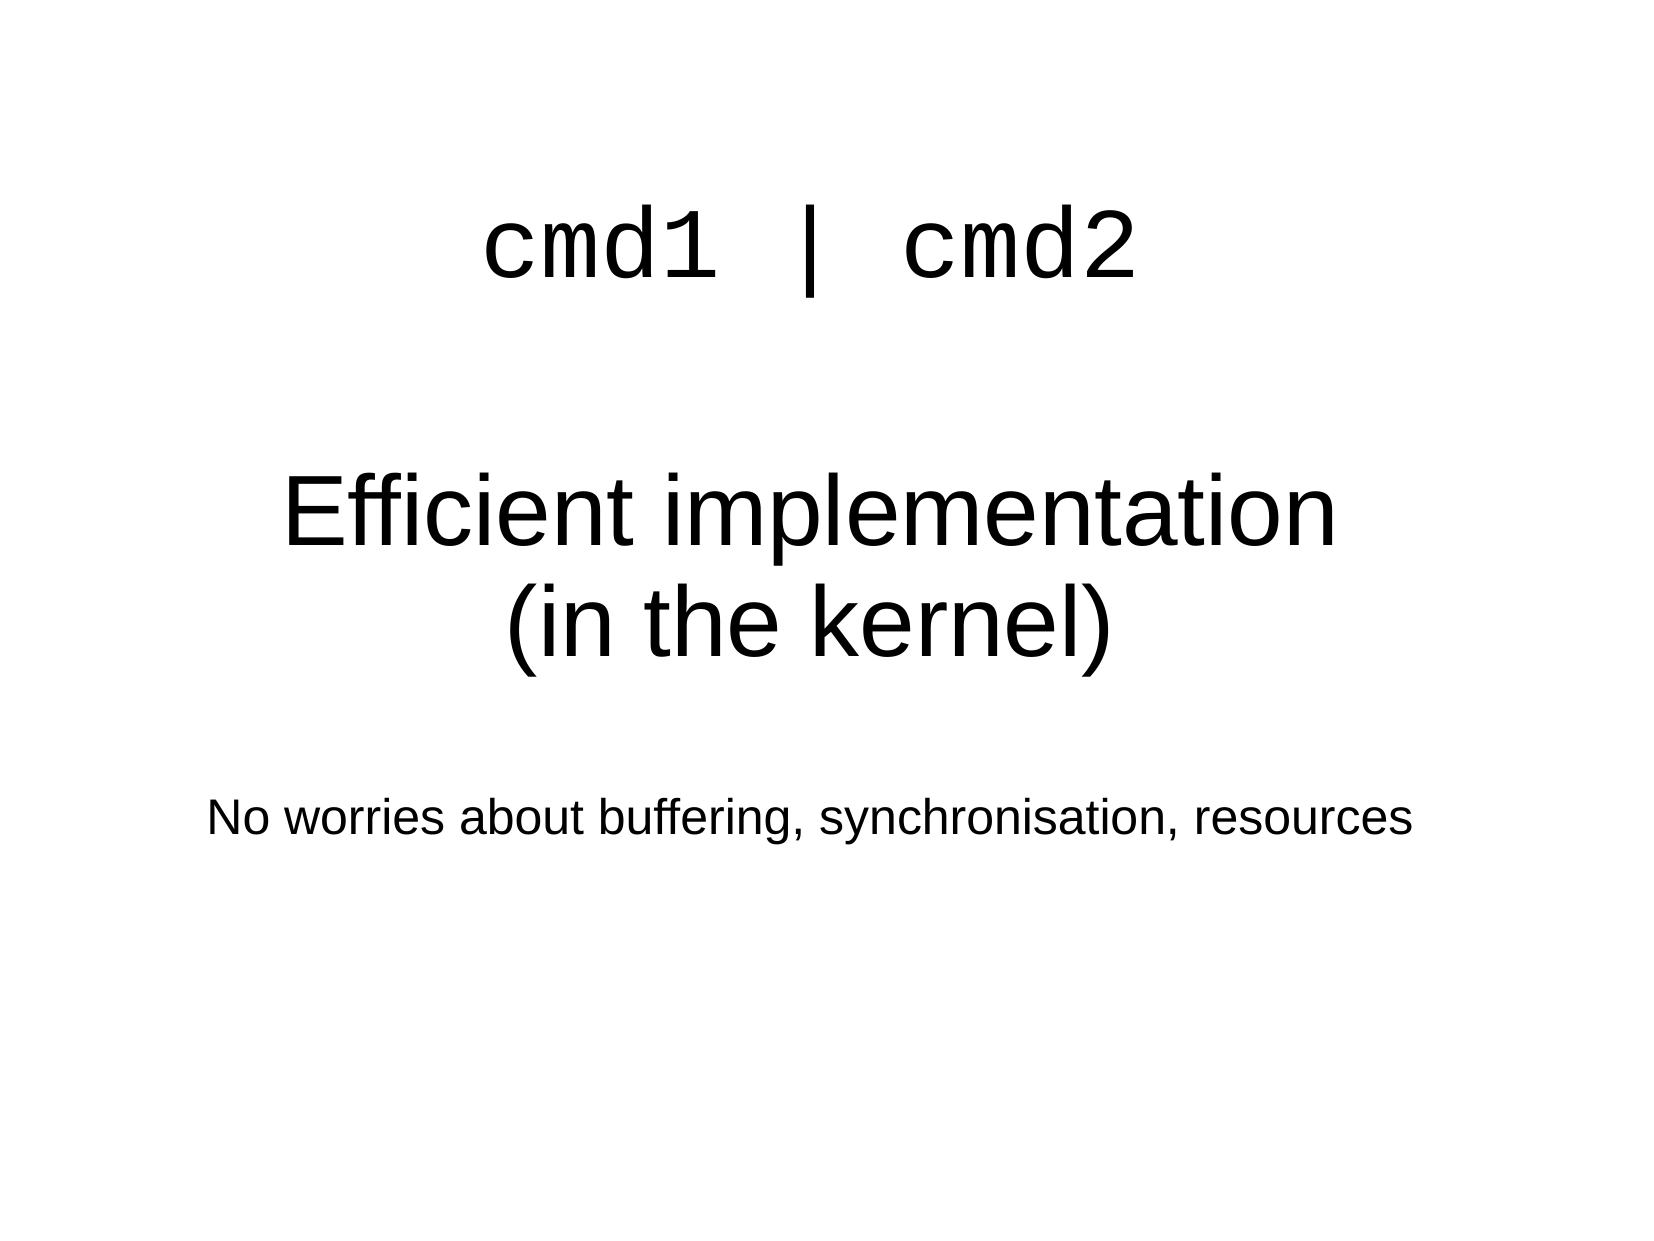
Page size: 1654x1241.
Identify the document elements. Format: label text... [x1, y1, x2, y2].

text_box Efficient implementation (in the kernel) No worries about buffering, synchronisation, resources [82, 324, 1538, 1010]
text_box cmd1 | cmd2 [82, 177, 1538, 324]
